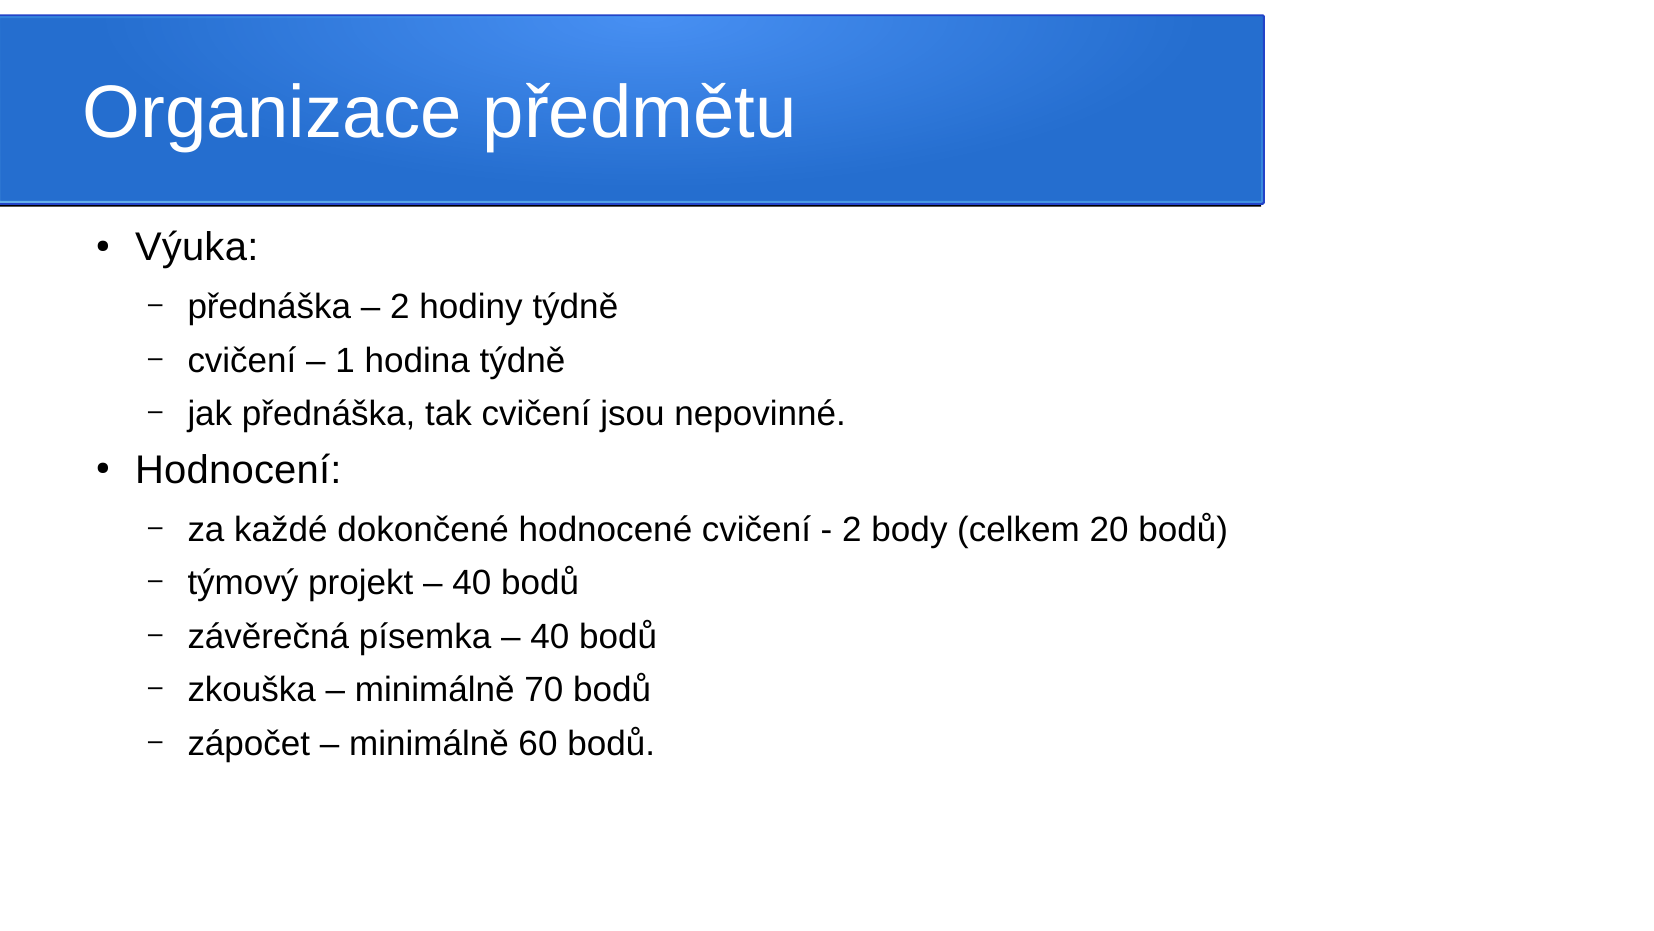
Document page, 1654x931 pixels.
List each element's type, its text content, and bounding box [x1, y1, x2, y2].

list Výuka: přednáška – 2 hodiny týdně cvičení – 1 hodina týdně jak přednáška, tak cvičení jsou nepovinné. Hodnocení: za každé dokončené hodnocené cvičení - 2 body (celkem 20 bodů) týmový projekt – 40 bodů závěrečná písemka – 40 bodů zkouška – minimálně 70 bodů zápočet – minimálně 60 bodů. [82, 224, 1571, 764]
title Organizace předmětu [82, 35, 1235, 189]
